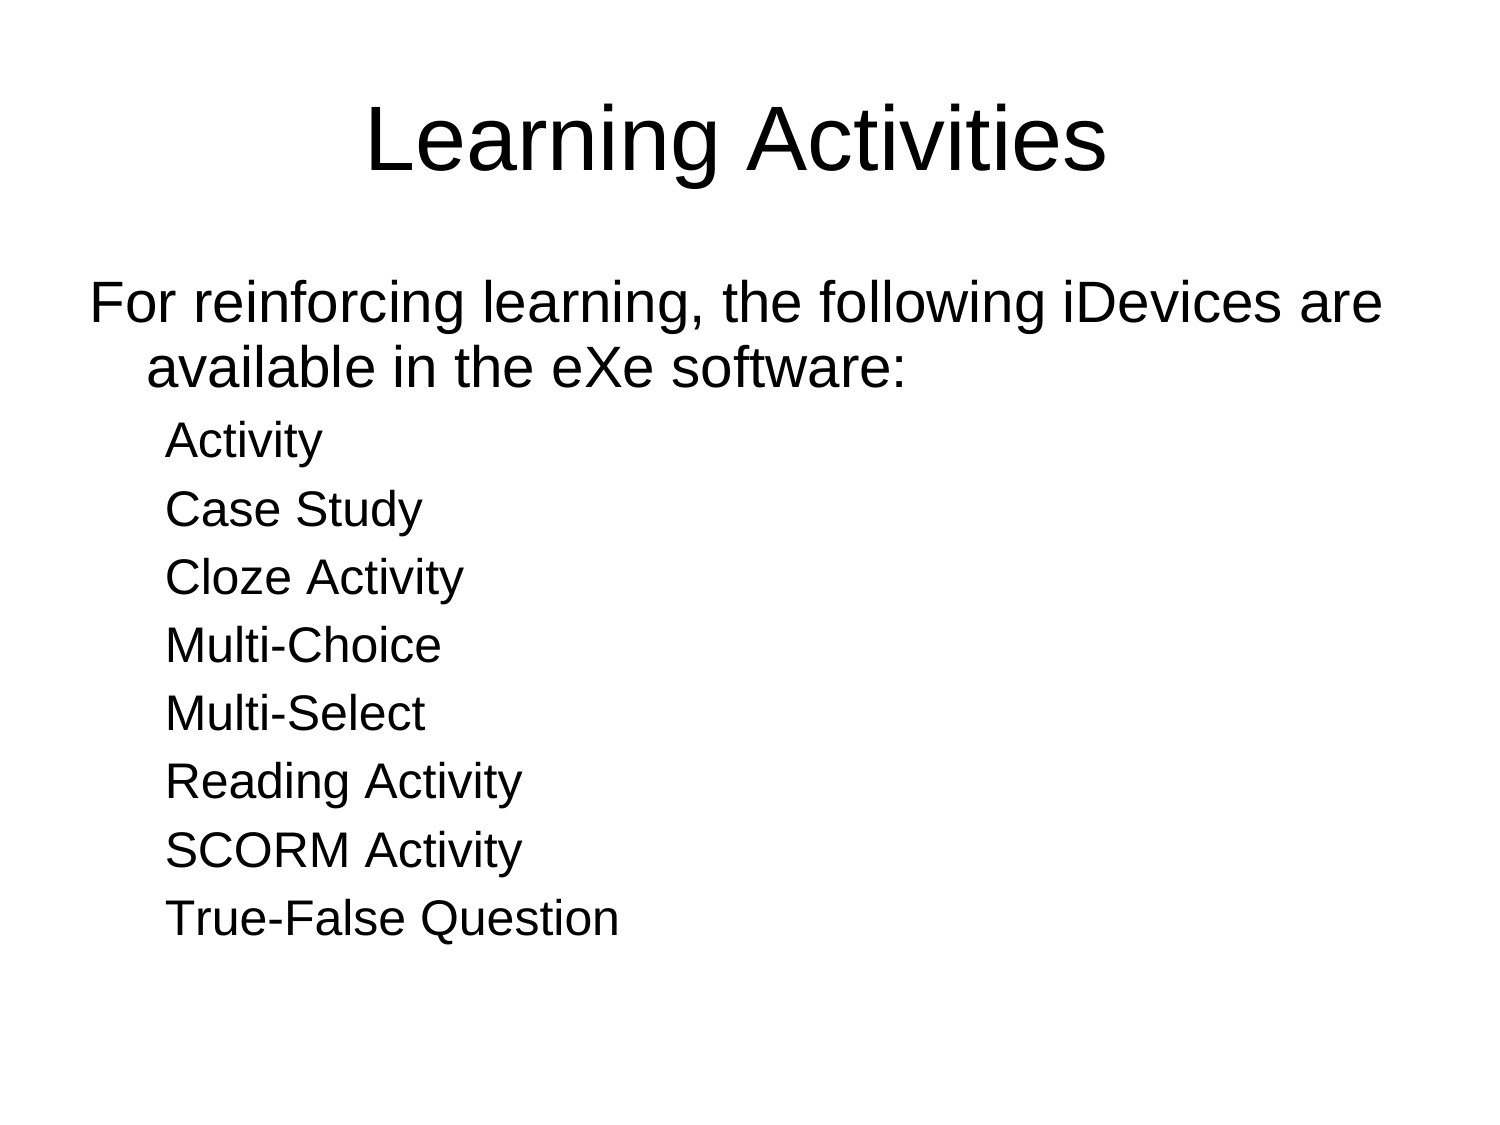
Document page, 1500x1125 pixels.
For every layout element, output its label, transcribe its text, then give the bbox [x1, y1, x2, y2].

list For reinforcing learning, the following iDevices are available in the eXe software: Activity Case Study Cloze Activity Multi-Choice Multi-Select Reading Activity SCORM Activity True-False Question [75, 262, 1426, 1006]
title Learning Activities [75, 45, 1426, 233]
